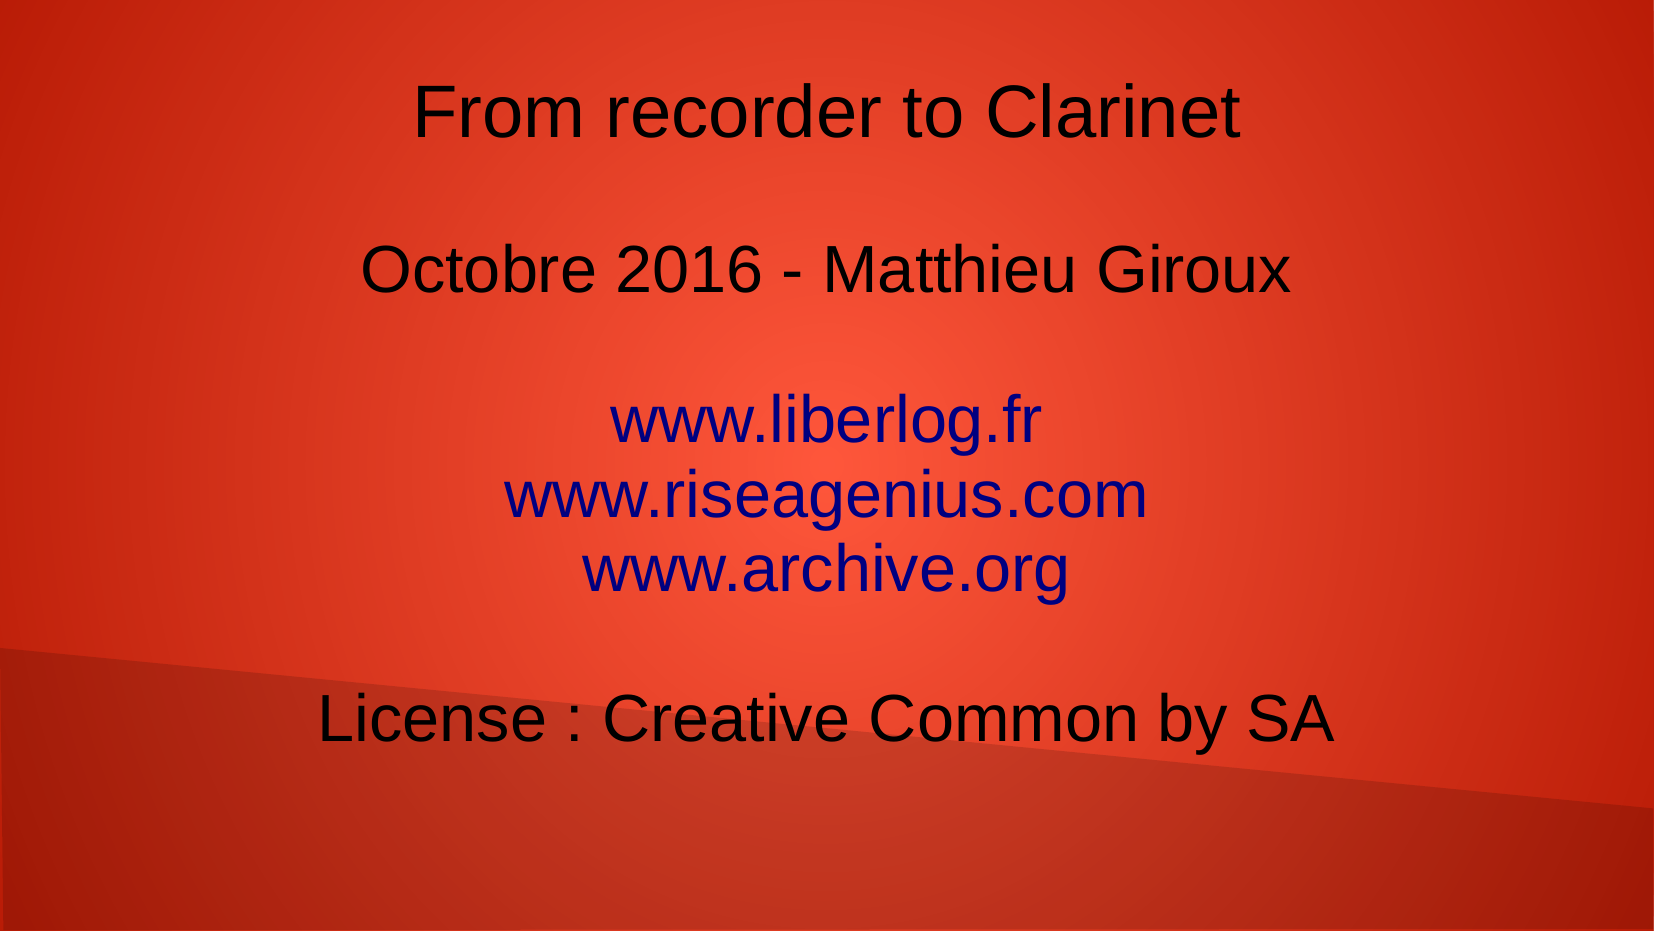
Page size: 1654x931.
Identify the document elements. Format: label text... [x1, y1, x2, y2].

title From recorder to Clarinet [82, 35, 1571, 189]
subtitle Octobre 2016 - Matthieu Giroux www.liberlog.fr www.riseagenius.com www.archive.org License : Creative Common by SA [82, 224, 1571, 764]
